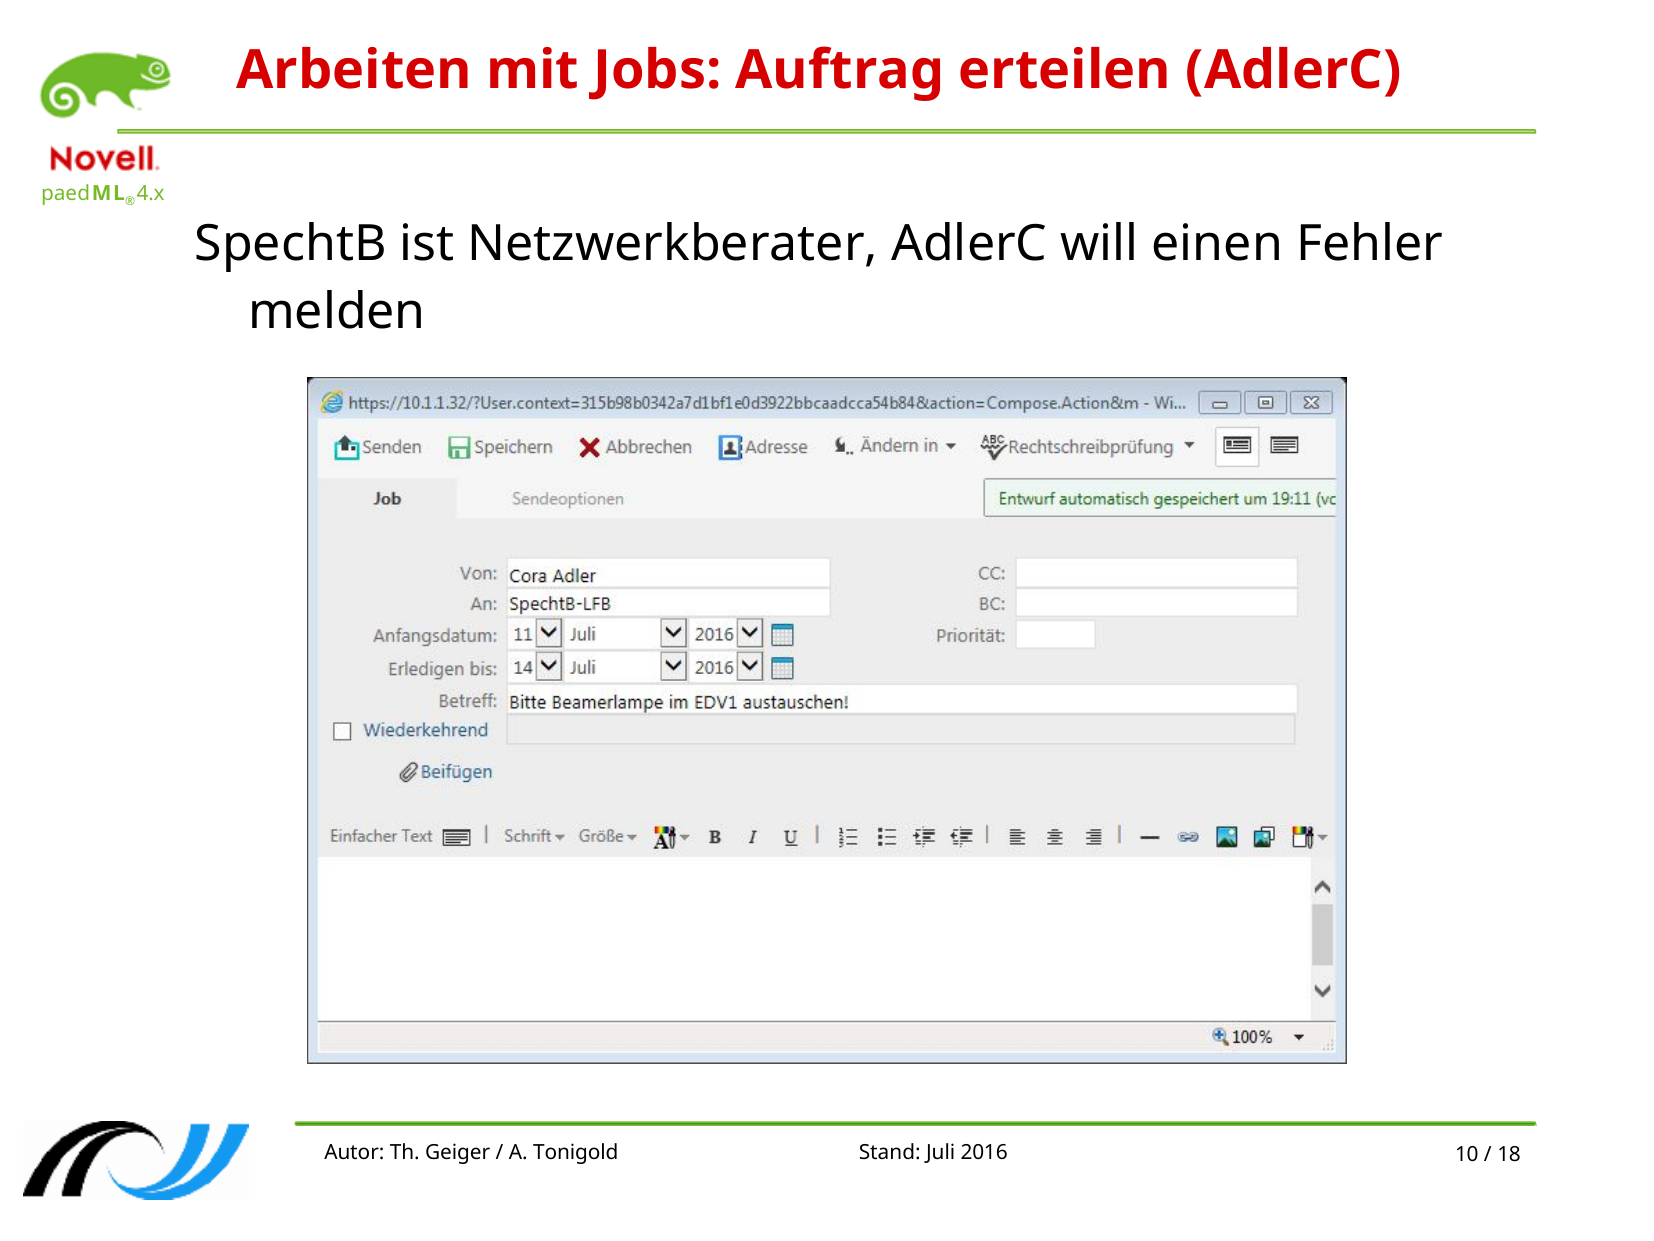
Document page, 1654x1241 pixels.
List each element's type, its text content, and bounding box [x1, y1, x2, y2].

picture [307, 377, 1347, 1064]
title Arbeiten mit Jobs: Auftrag erteilen (AdlerC) [236, 17, 1536, 119]
picture [23, 1121, 249, 1200]
picture [26, 35, 184, 193]
list SpechtB ist Netzwerkberater, AdlerC will einen Fehler melden [177, 206, 1619, 1064]
